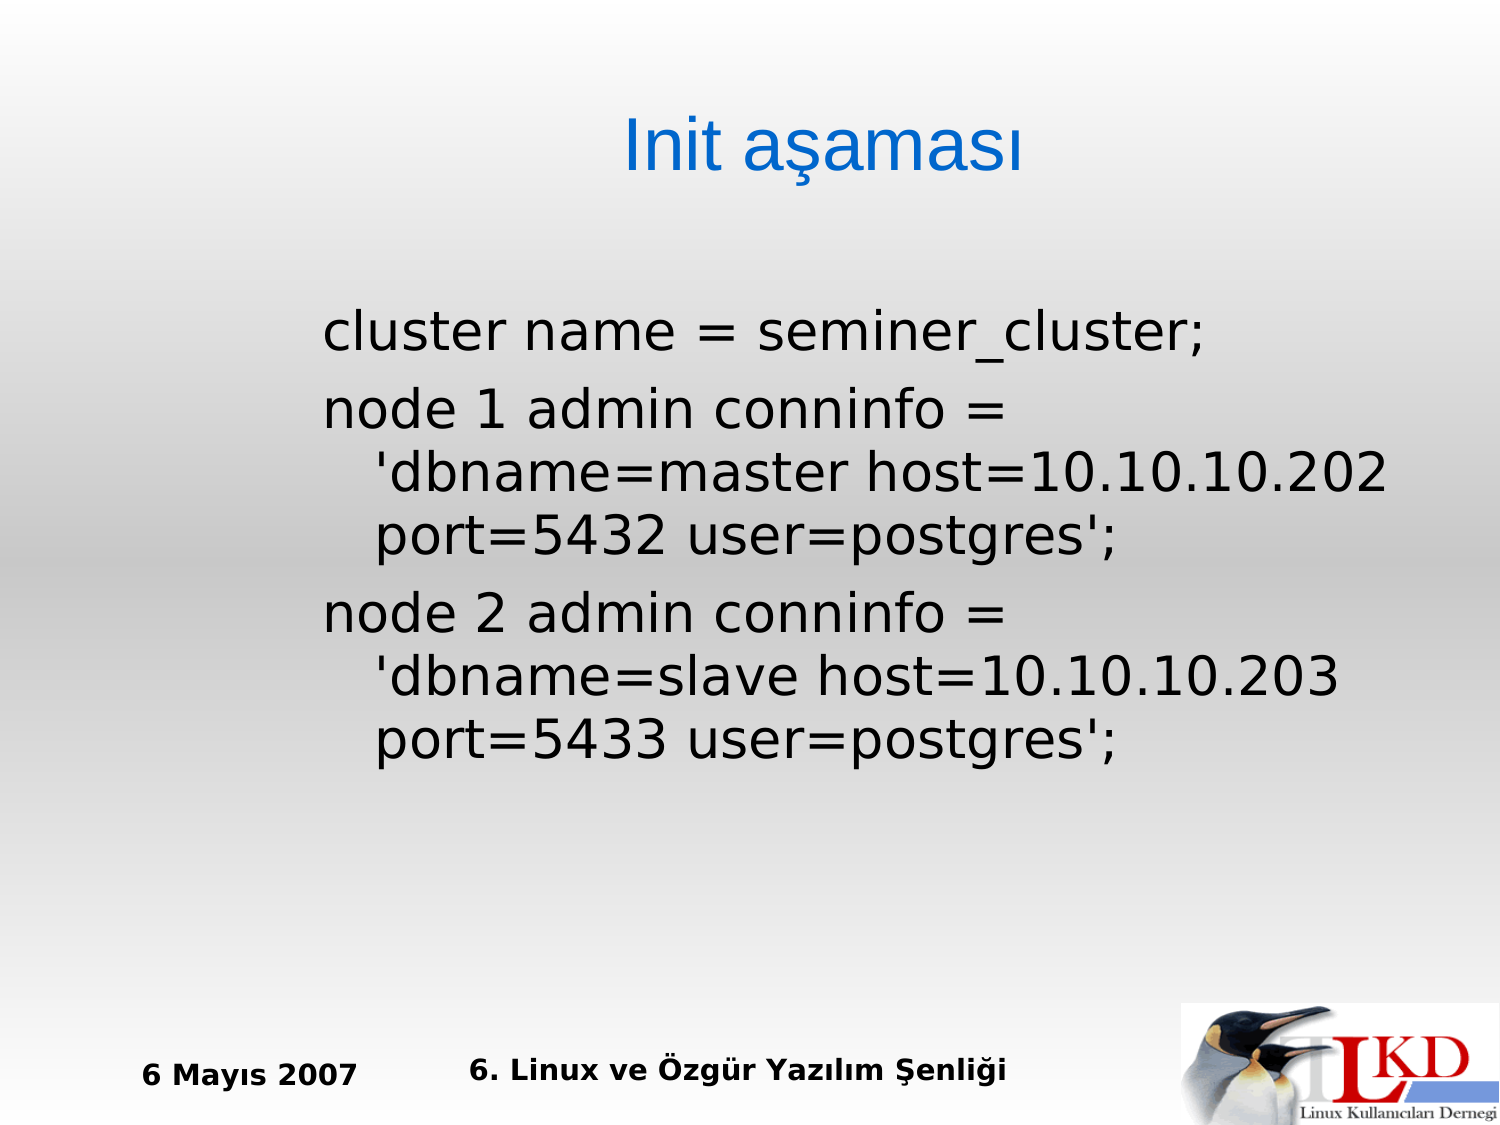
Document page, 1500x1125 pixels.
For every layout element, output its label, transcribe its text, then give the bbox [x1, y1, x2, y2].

list cluster name = seminer_cluster; node 1 admin conninfo = 'dbname=master host=10.10.10.202 port=5432 user=postgres'; node 2 admin conninfo = 'dbname=slave host=10.10.10.203 port=5433 user=postgres'; [224, 299, 1425, 975]
title Init aşaması [224, 49, 1425, 238]
picture [1181, 1003, 1499, 1125]
